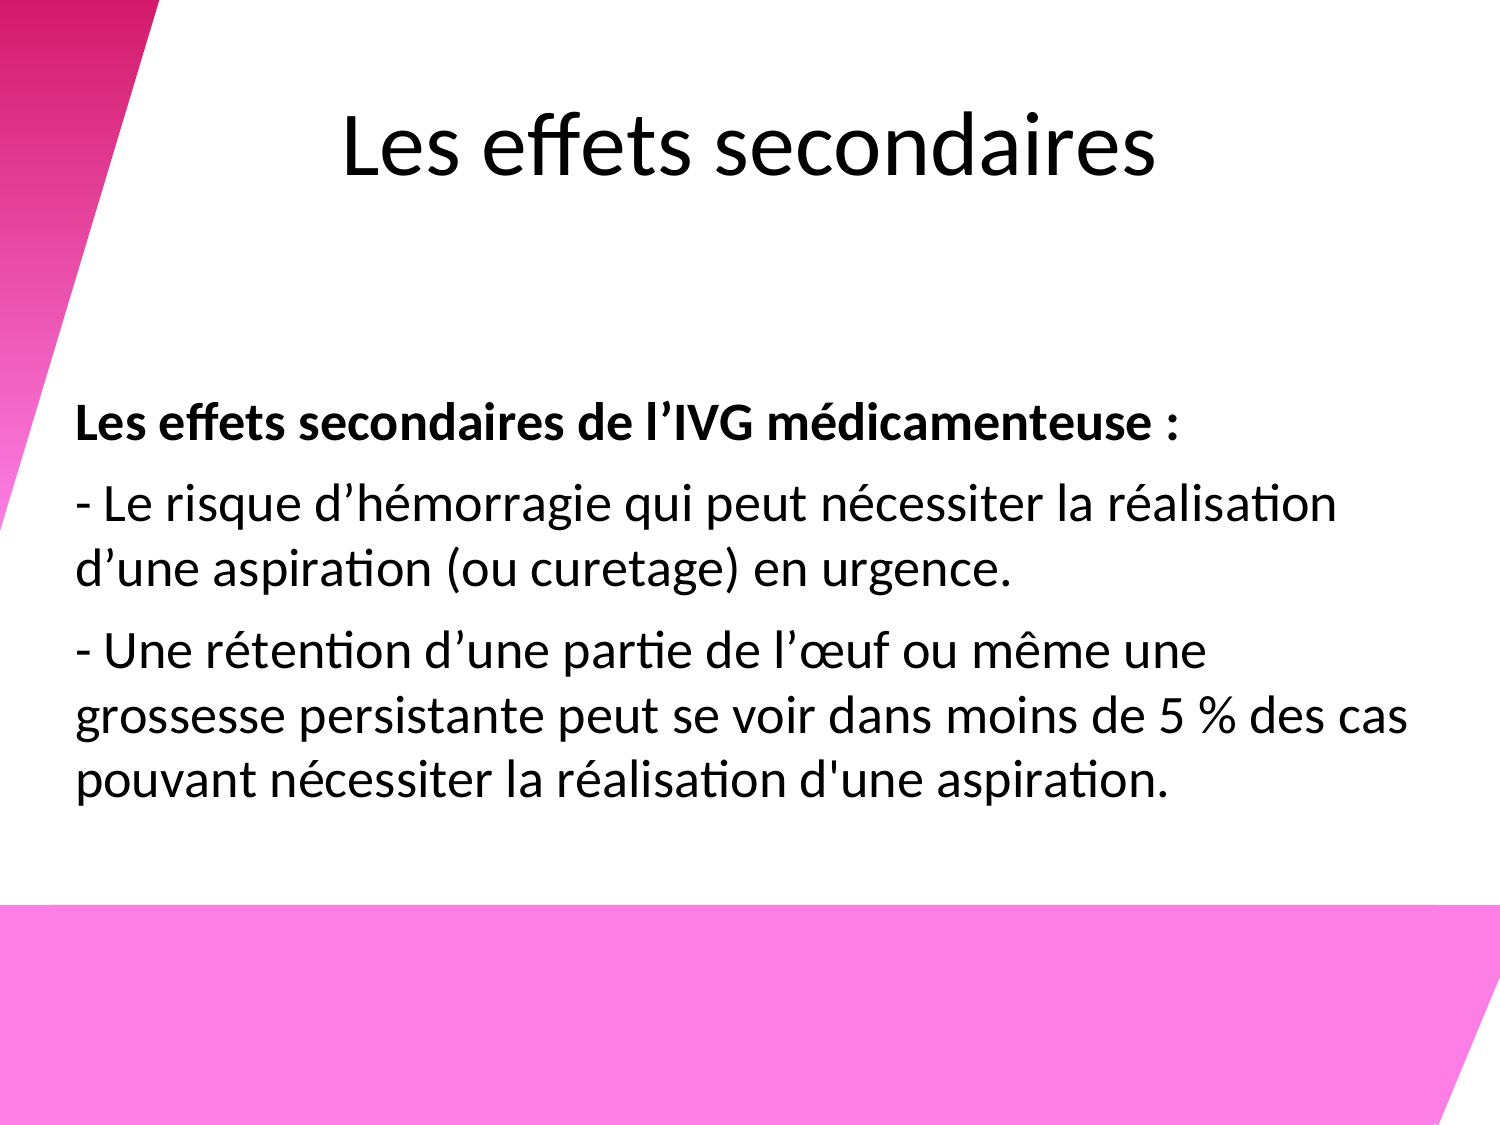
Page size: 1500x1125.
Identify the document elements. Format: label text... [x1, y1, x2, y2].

title Les effets secondaires [75, 45, 1426, 226]
text_box [0, 0, 160, 532]
text_box [0, 904, 1500, 1125]
subtitle Les effets secondaires de l’IVG médicamenteuse : - Le risque d’hémorragie qui peut nécessiter la réalisation d’une aspiration (ou curetage) en urgence. - Une rétention d’une partie de l’œuf ou même une grossesse persistante peut se voir dans moins de 5 % des cas pouvant nécessiter la réalisation d'une aspiration. [75, 226, 1426, 969]
